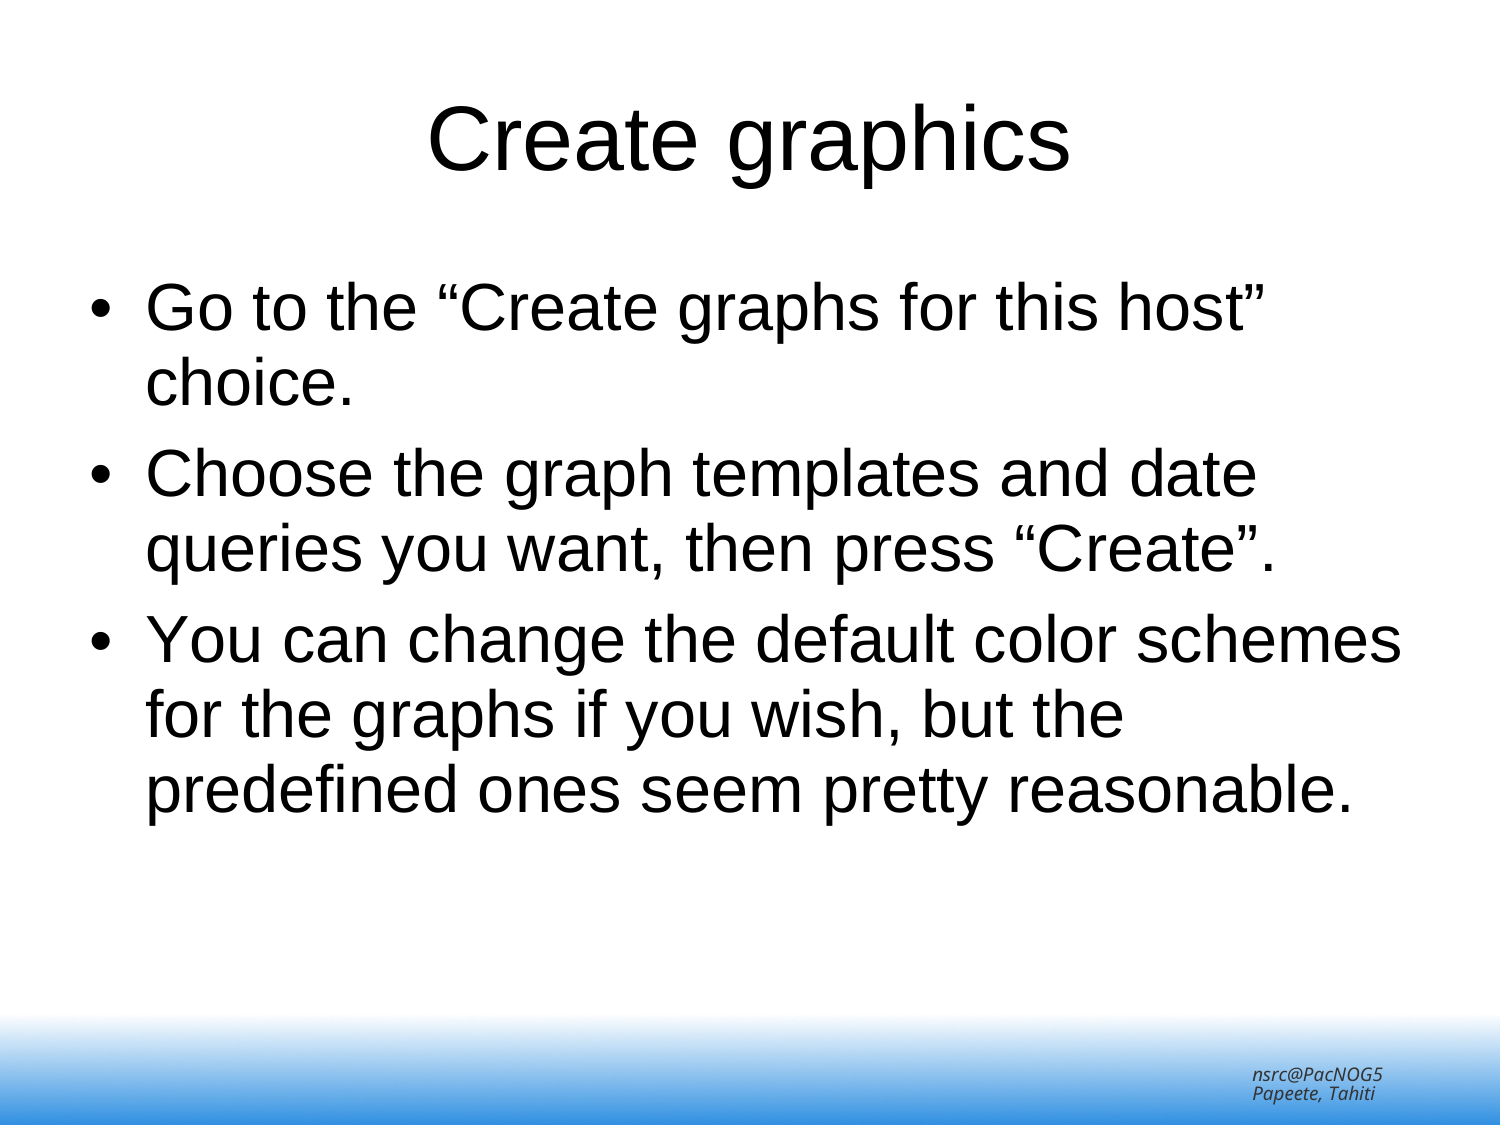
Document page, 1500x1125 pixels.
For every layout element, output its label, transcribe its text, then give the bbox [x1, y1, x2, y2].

title Create graphics [75, 45, 1426, 233]
list Go to the “Create graphs for this host” choice. Choose the graph templates and date queries you want, then press “Create”. You can change the default color schemes for the graphs if you wish, but the predefined ones seem pretty reasonable. [75, 262, 1426, 1013]
picture [0, 1012, 1500, 1125]
